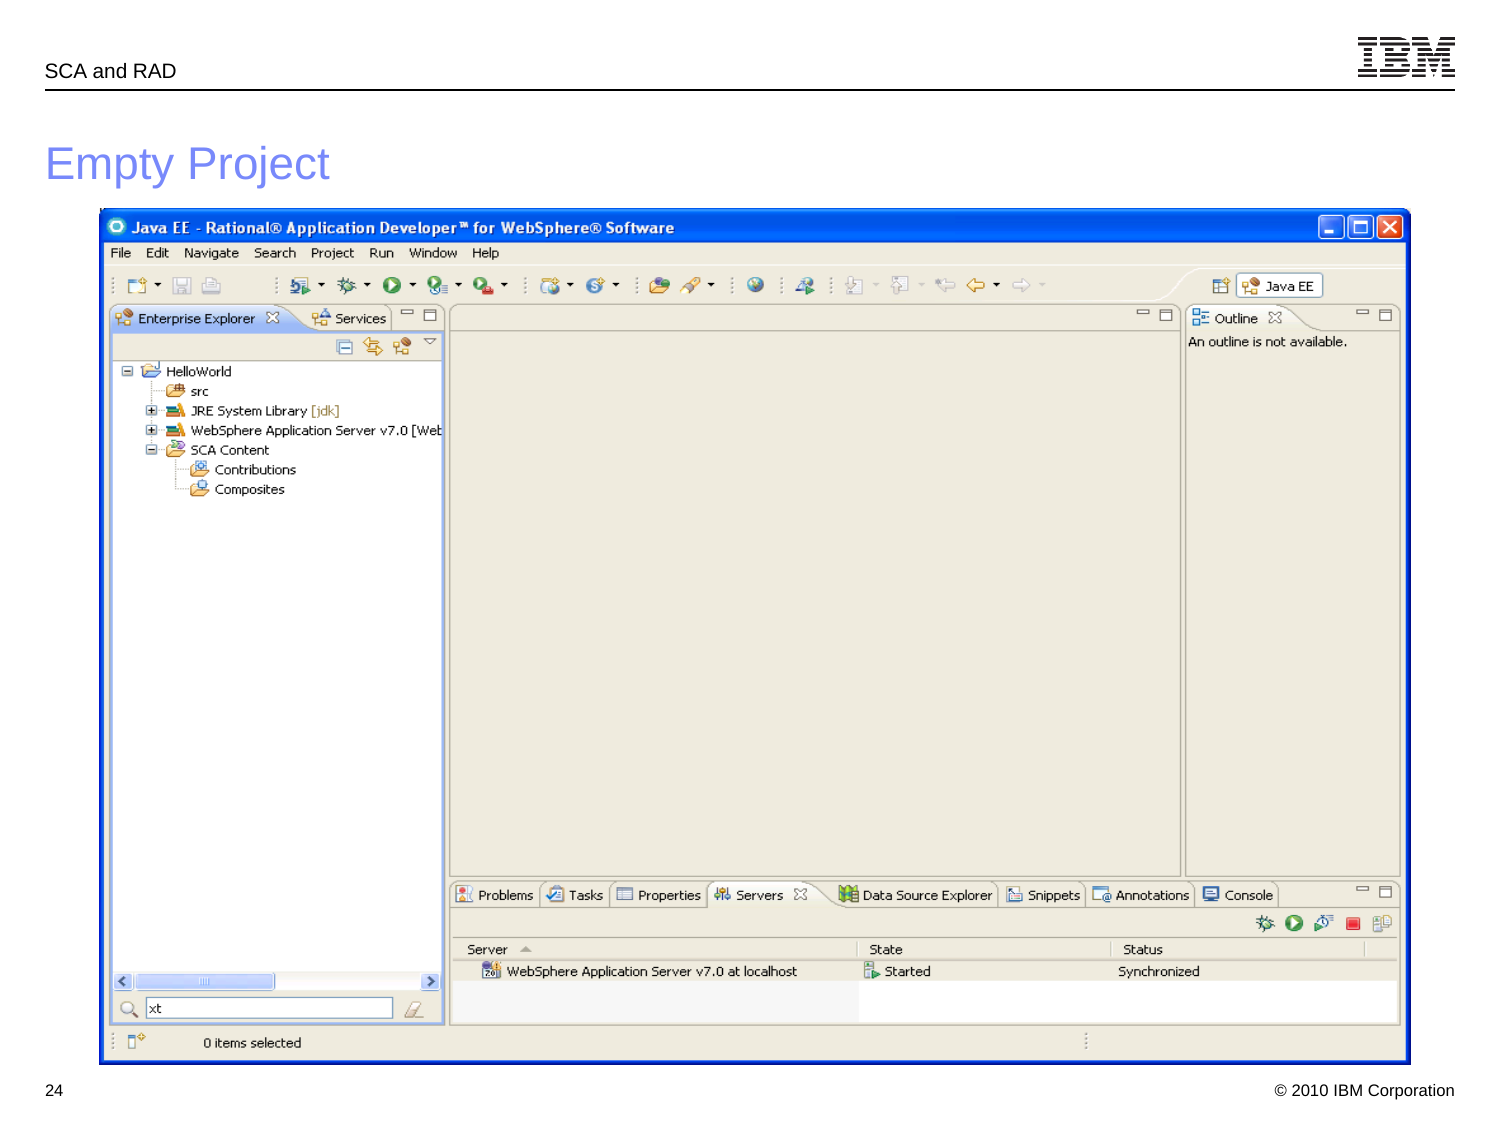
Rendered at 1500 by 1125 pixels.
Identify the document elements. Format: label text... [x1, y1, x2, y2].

title Empty Project [29, 67, 1455, 264]
picture [1358, 37, 1455, 67]
picture [99, 208, 1411, 1065]
